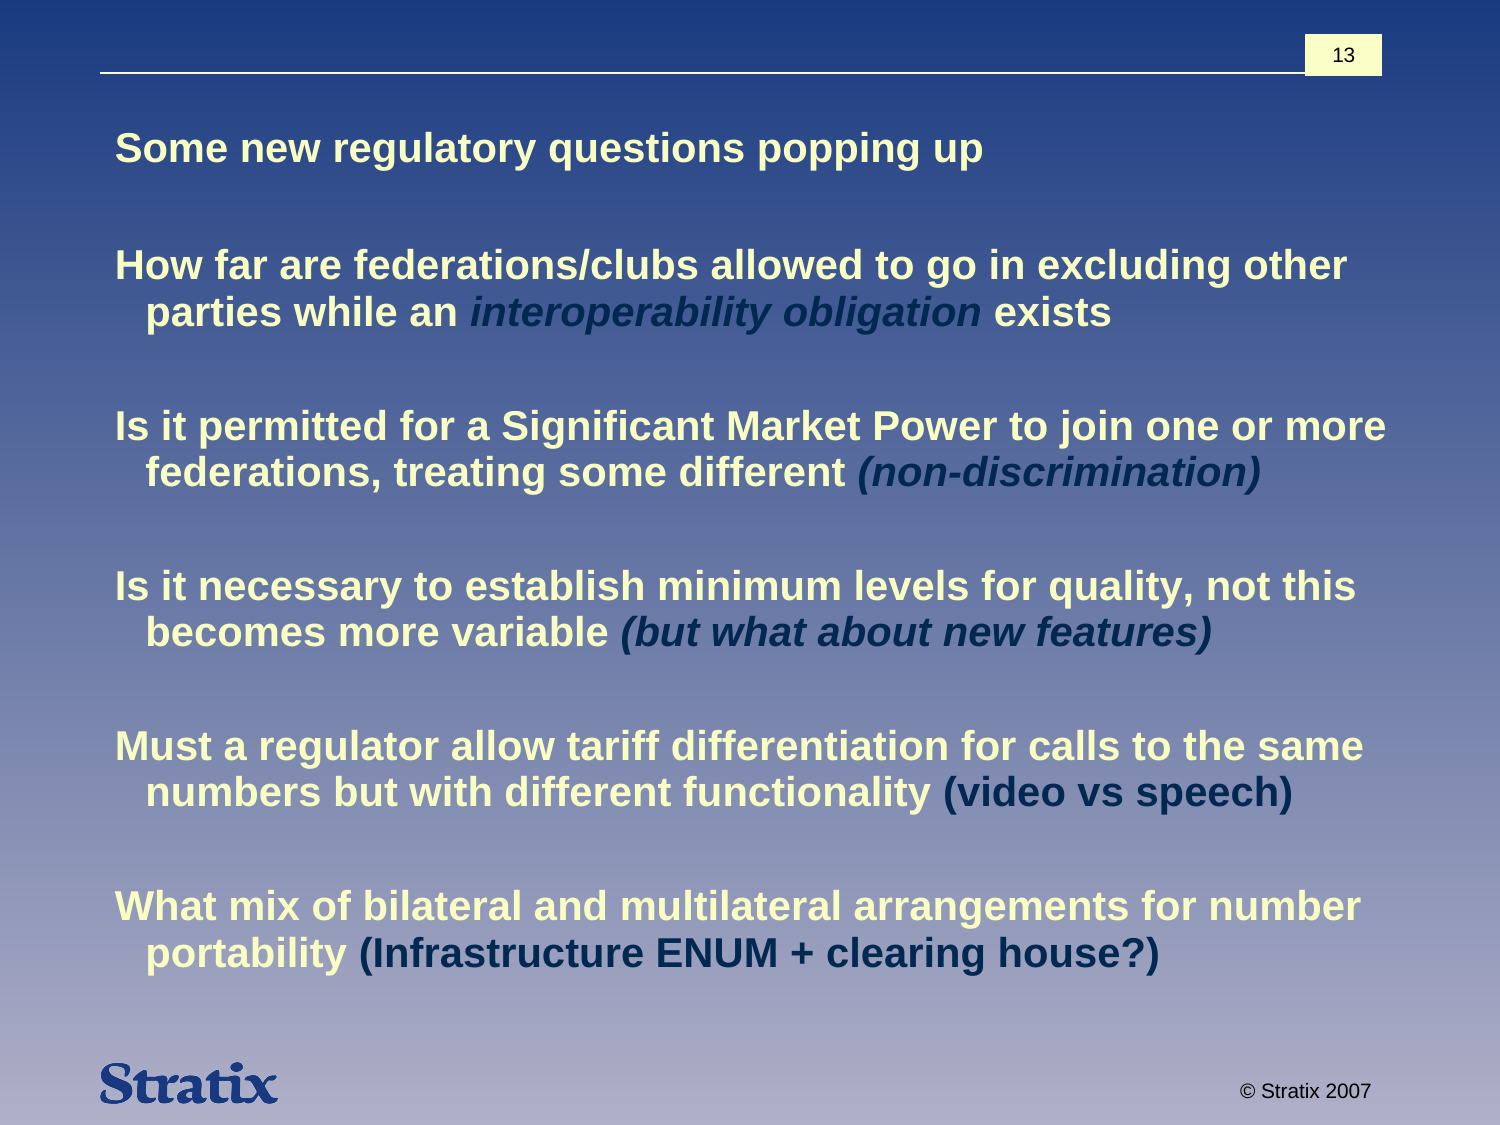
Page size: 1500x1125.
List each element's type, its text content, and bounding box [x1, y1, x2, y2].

title Some new regulatory questions popping up [99, 112, 1375, 234]
list How far are federations/clubs allowed to go in excluding other parties while an interoperability obligation exists Is it permitted for a Significant Market Power to join one or more federations, treating some different (non-discrimination) Is it necessary to establish minimum levels for quality, not this becomes more variable (but what about new features) Must a regulator allow tariff differentiation for calls to the same numbers but with different functionality (video vs speech) What mix of bilateral and multilateral arrangements for number portability (Infrastructure ENUM + clearing house?) [99, 234, 1423, 1125]
